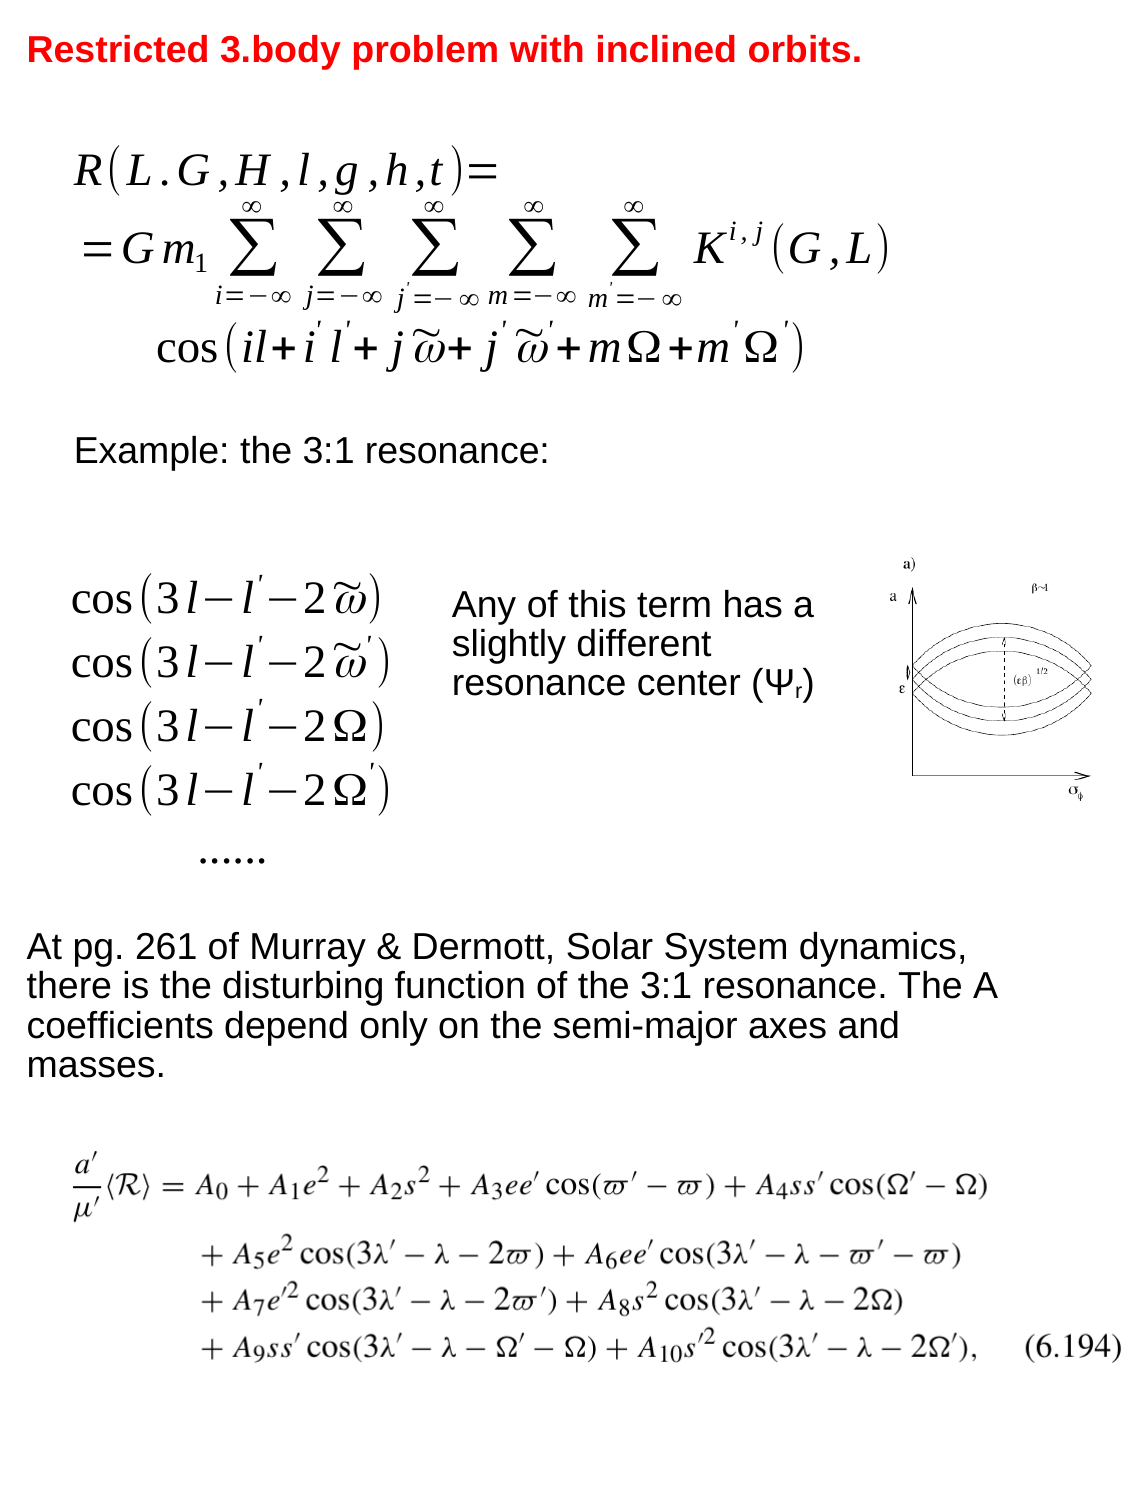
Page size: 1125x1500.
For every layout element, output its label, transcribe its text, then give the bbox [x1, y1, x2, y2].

picture [35, 1136, 1125, 1406]
picture [859, 543, 1111, 819]
text_box Any of this term has a slightly different resonance center (Ψr) [437, 578, 859, 722]
text_box Restricted 3.body problem with inclined orbits. [11, 23, 1114, 117]
text_box Example: the 3:1 resonance: [59, 425, 934, 480]
chart [59, 141, 903, 378]
text_box At pg. 261 of Murray & Dermott, Solar System dynamics, there is the disturbing function of the 3:1 resonance. The A coefficients depend only on the semi-major axes and masses. [11, 921, 1063, 1093]
chart [59, 566, 405, 874]
